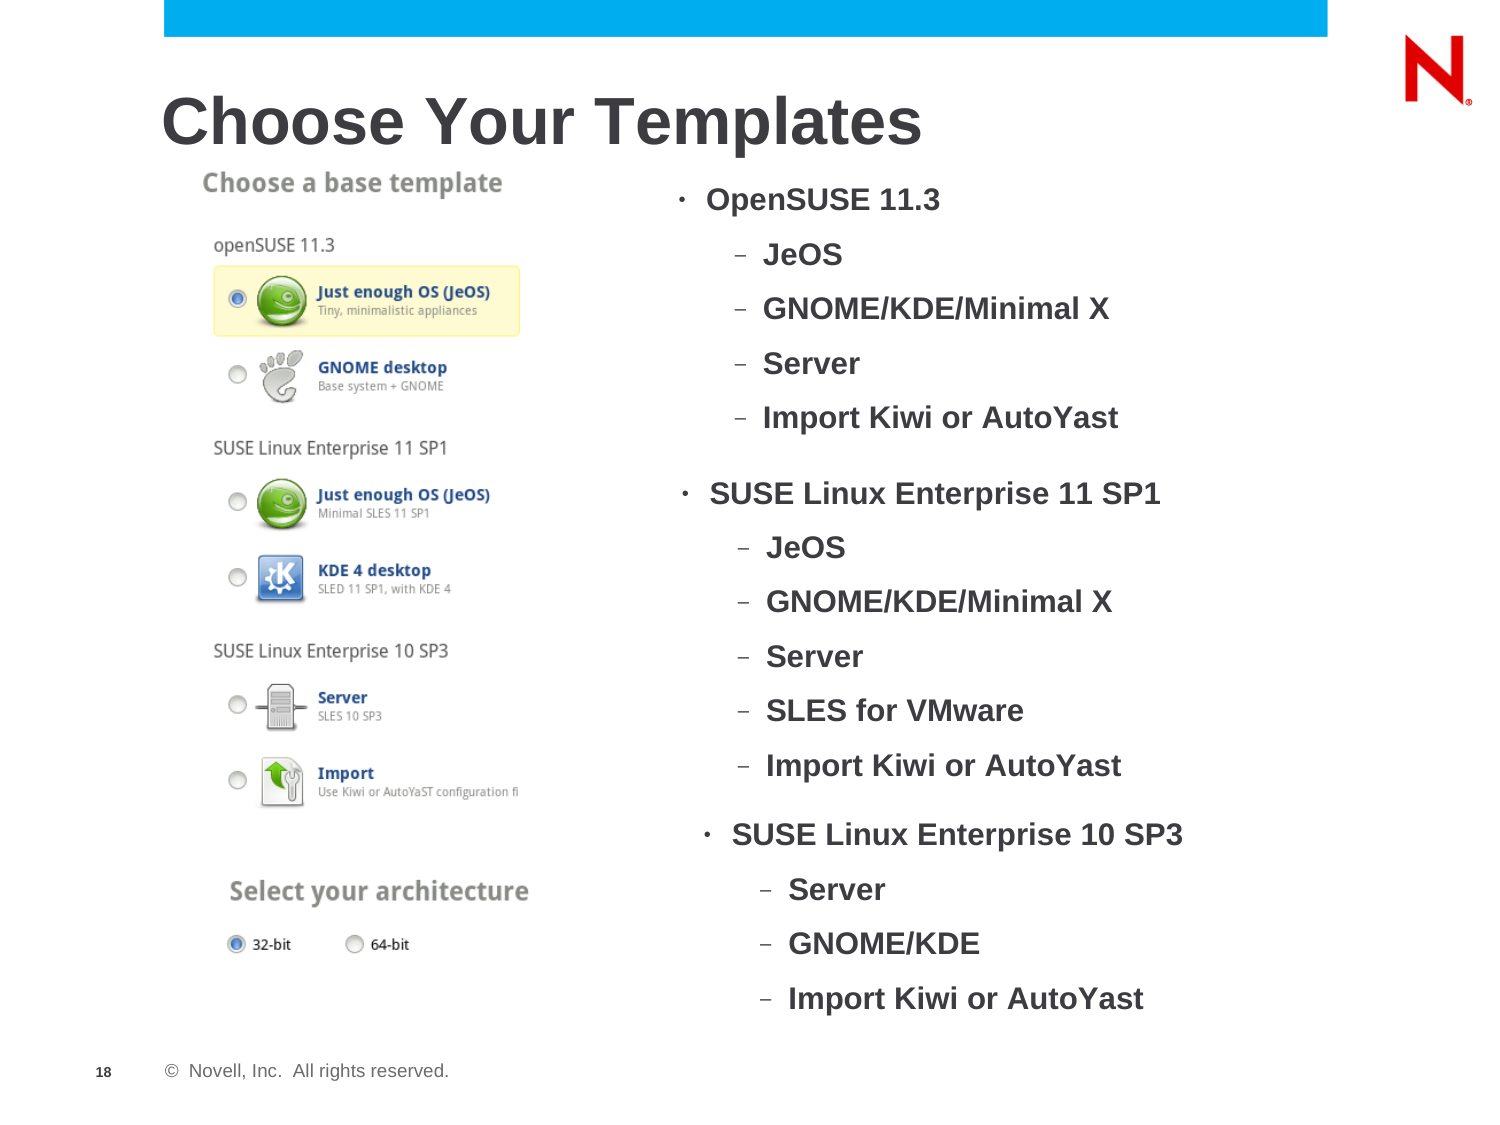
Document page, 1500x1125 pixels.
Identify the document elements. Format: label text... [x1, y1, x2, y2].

title Choose Your Templates [161, 41, 1383, 205]
list OpenSUSE 11.3 JeOS GNOME/KDE/Minimal X Server Import Kiwi or AutoYast [678, 180, 1313, 505]
picture [147, 167, 535, 990]
list SUSE Linux Enterprise 10 SP3 Server GNOME/KDE Import Kiwi or AutoYast [703, 815, 1338, 1069]
list SUSE Linux Enterprise 11 SP1 JeOS GNOME/KDE/Minimal X Server SLES for VMware Import Kiwi or AutoYast [681, 474, 1316, 848]
picture [1403, 32, 1473, 107]
